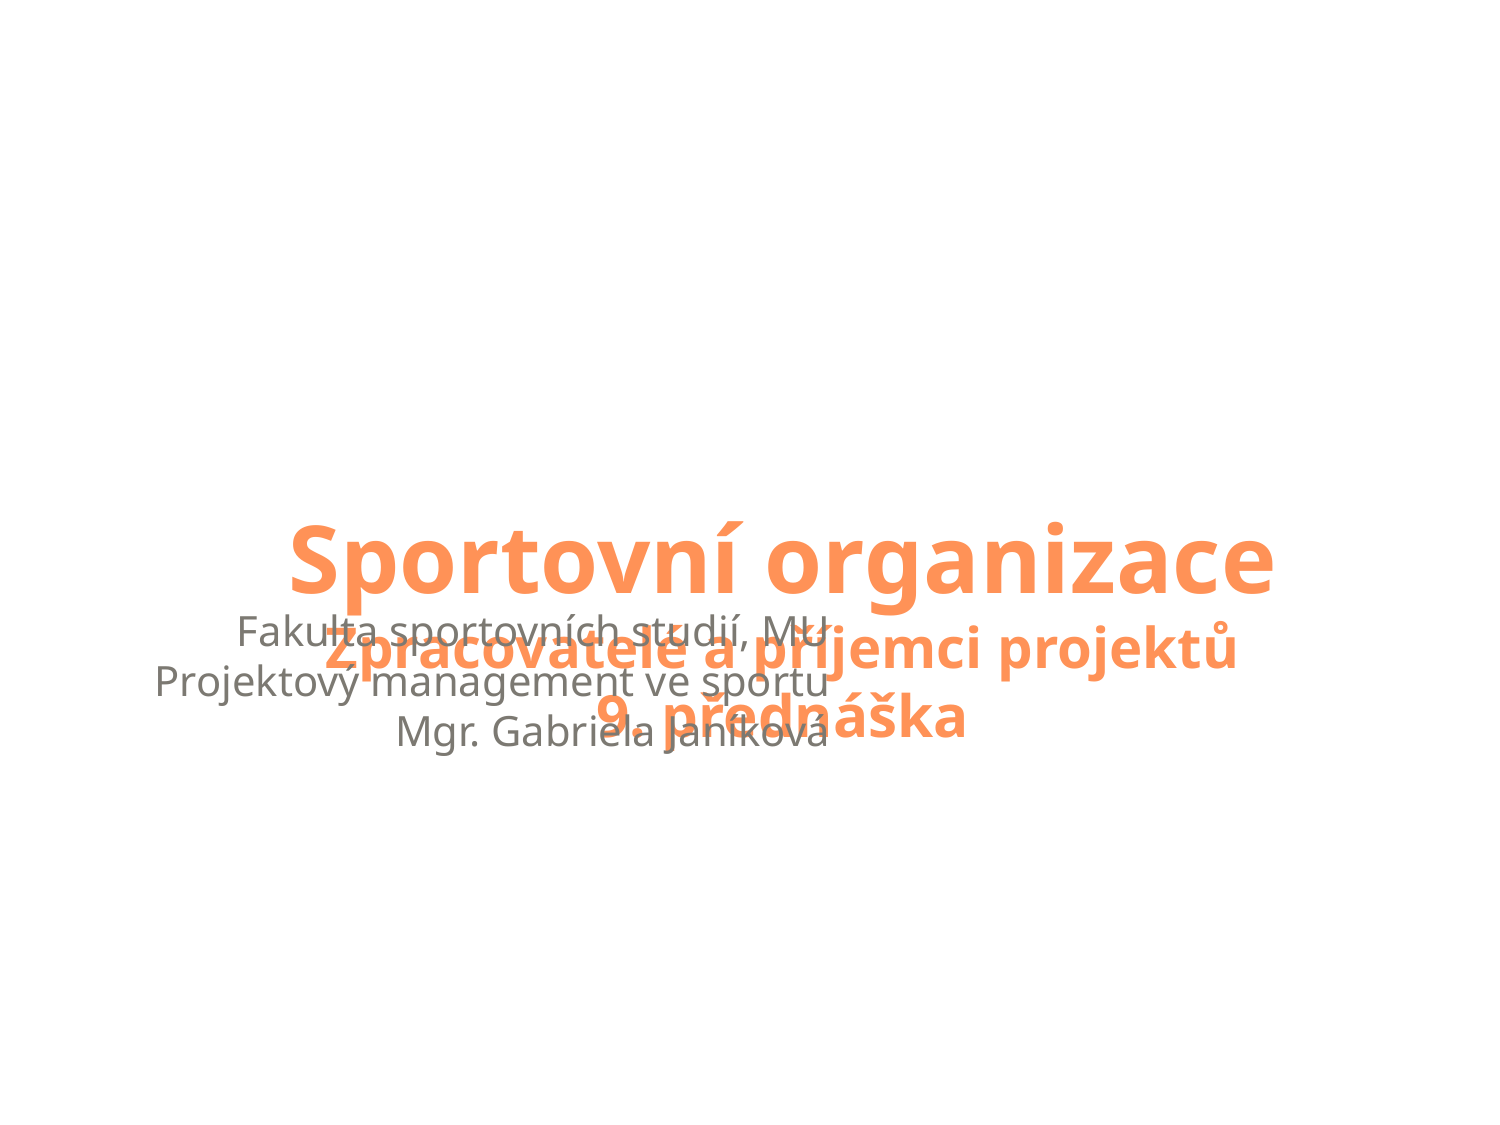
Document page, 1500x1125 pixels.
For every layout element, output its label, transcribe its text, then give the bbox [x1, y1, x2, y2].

subtitle Fakulta sportovních studií, MU Projektový management ve sportu Mgr. Gabriela Janíková [118, 604, 1394, 755]
title Sportovní organizace Zpracovatelé a příjemci projektů 9. přednáška [123, 267, 1412, 551]
